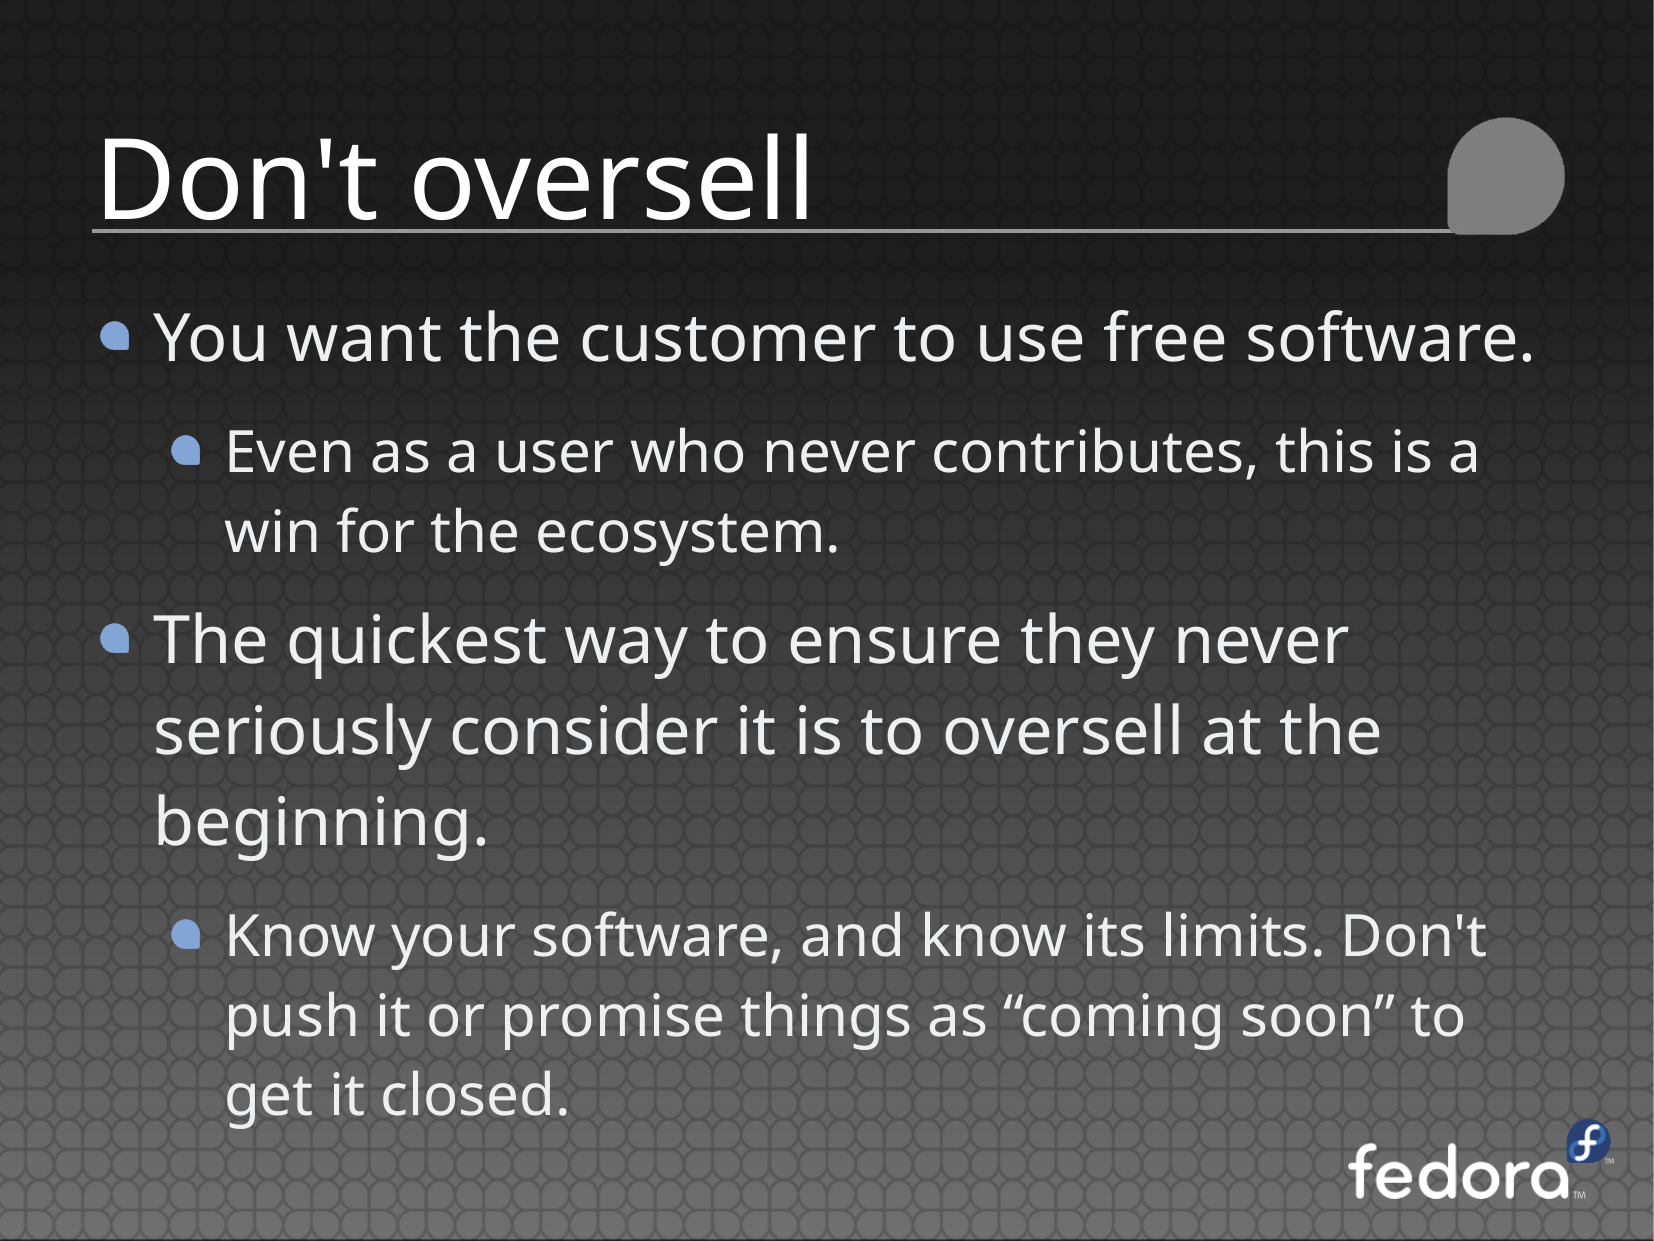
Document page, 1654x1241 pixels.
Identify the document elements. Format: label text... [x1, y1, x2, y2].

list You want the customer to use free software. Even as a user who never contributes, this is a win for the ecosystem. The quickest way to ensure they never seriously consider it is to oversell at the beginning. Know your software, and know its limits. Don't push it or promise things as “coming soon” to get it closed. [82, 290, 1571, 1094]
picture [0, 0, 1654, 1241]
title Don't oversell [94, 100, 1426, 251]
